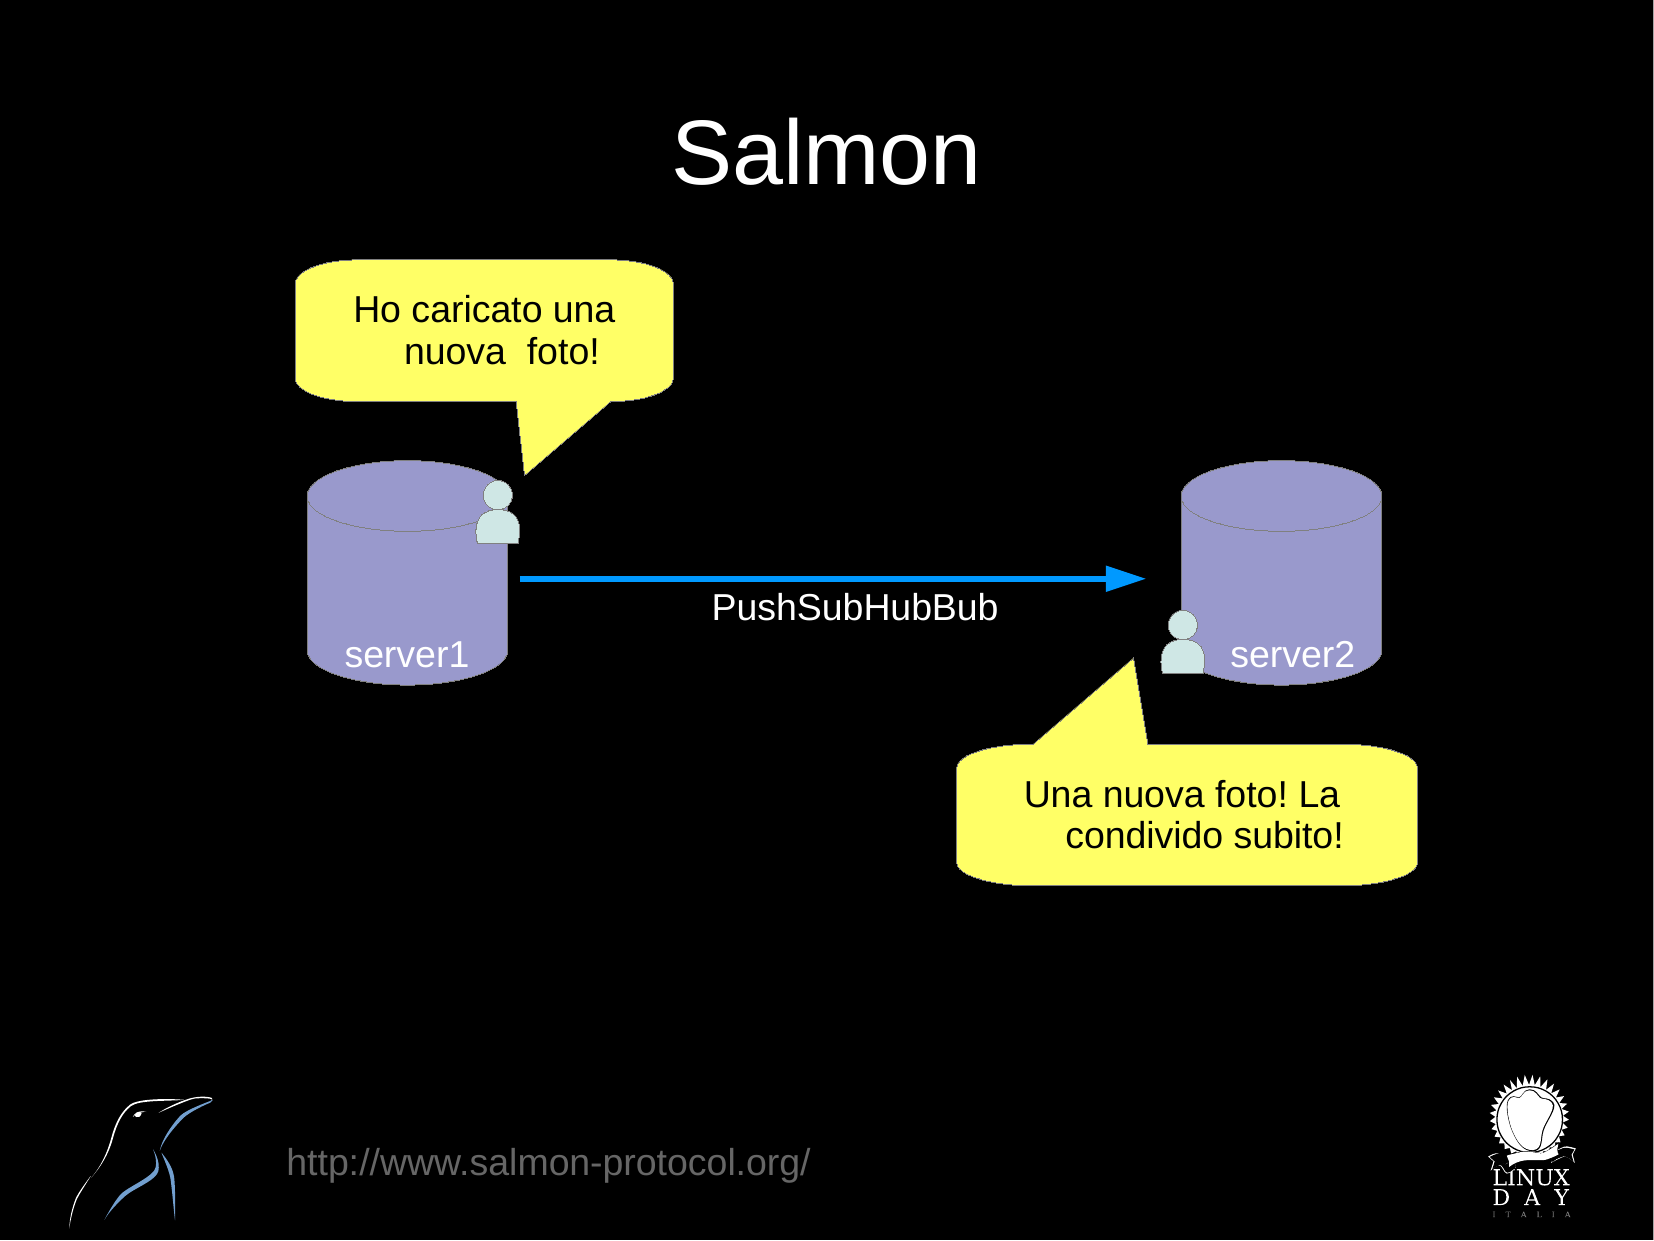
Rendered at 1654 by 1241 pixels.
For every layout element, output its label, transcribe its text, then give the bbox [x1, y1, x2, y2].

text_box PushSubHubBub [696, 578, 1085, 636]
text_box server2 [1215, 625, 1441, 683]
text_box Una nuova foto! La condivido subito! [956, 657, 1418, 886]
text_box [307, 460, 520, 672]
title Salmon [82, 49, 1571, 257]
text_box Ho caricato una nuova foto! [295, 259, 674, 476]
text_box server1 [329, 625, 556, 683]
text_box [1160, 460, 1382, 677]
text_box http://www.salmon-protocol.org/ [271, 1133, 1441, 1191]
